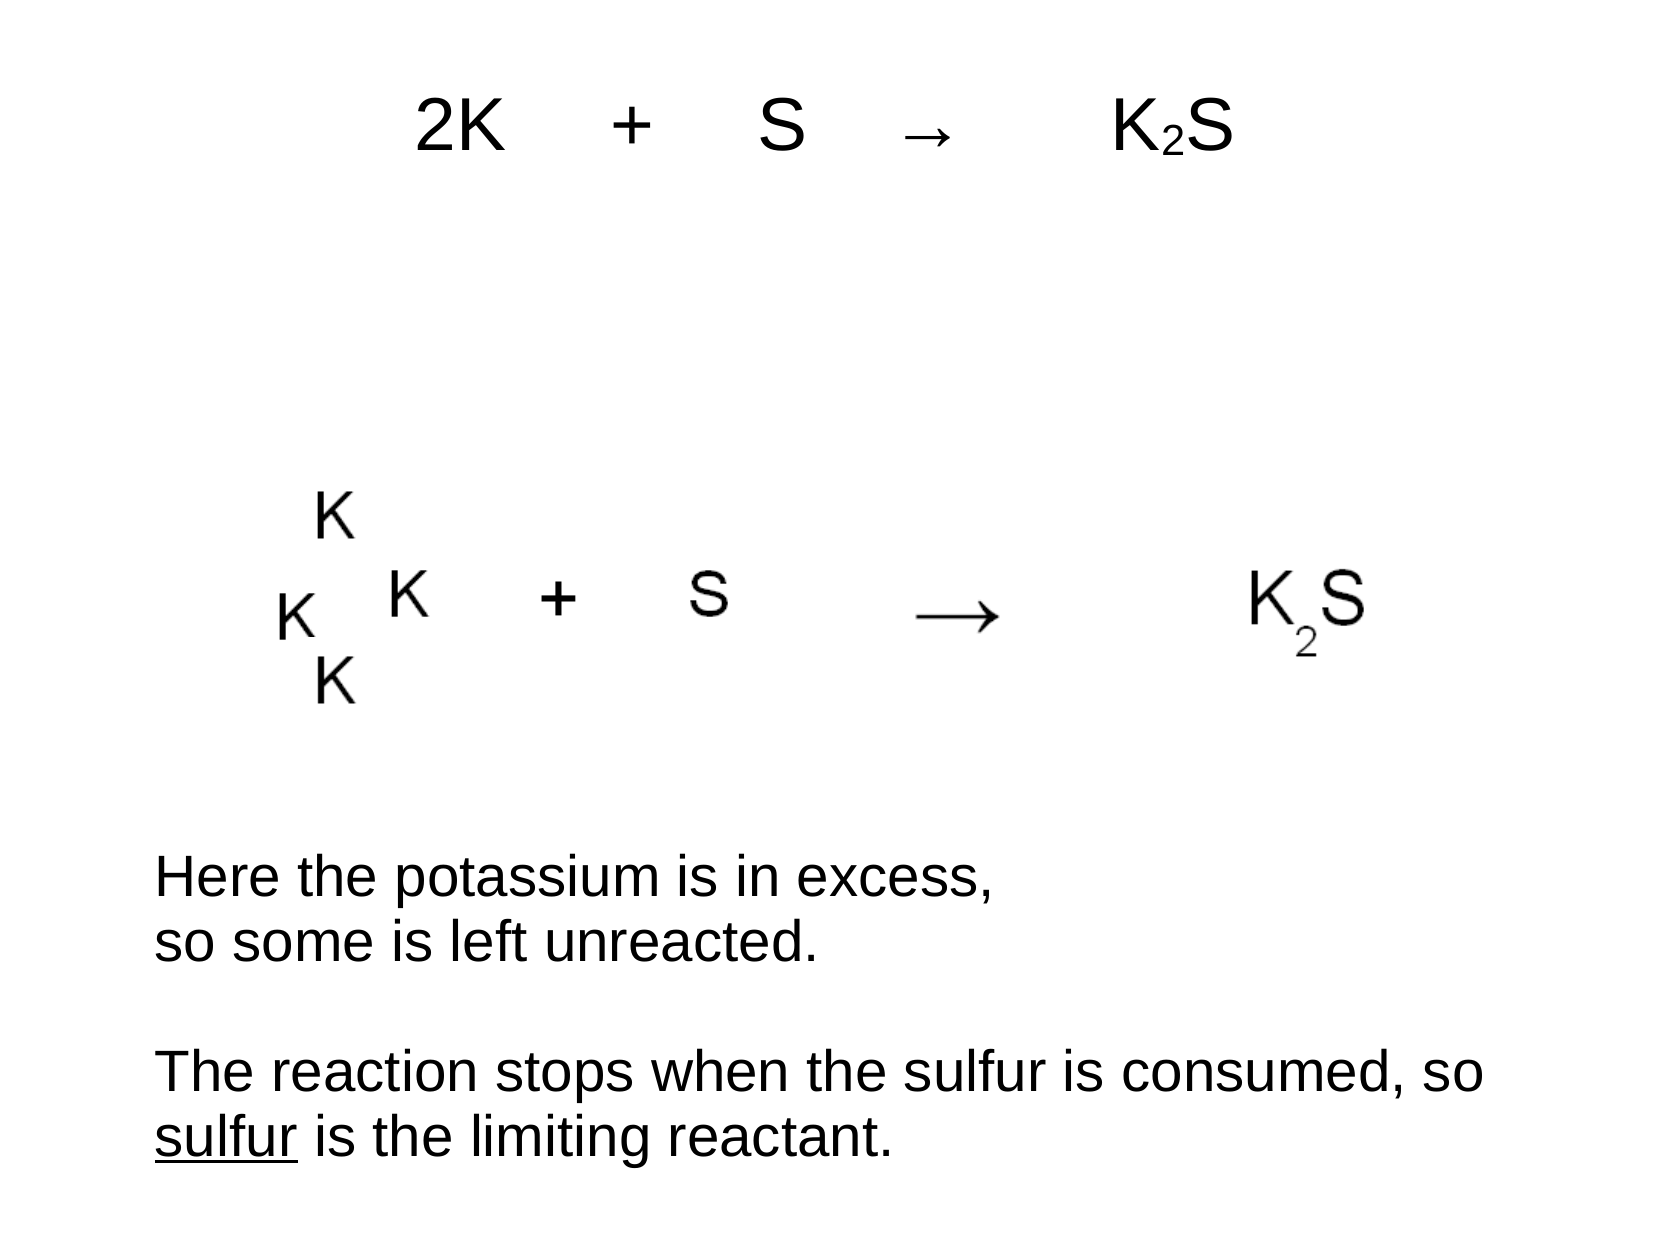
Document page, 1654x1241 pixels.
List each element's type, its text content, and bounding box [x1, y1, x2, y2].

text_box Here the potassium is in excess, so some is left unreacted. The reaction stops when the sulfur is consumed, so sulfur is the limiting reactant. [140, 836, 1566, 1176]
picture [674, 551, 749, 642]
text_box 2K + S → K2S [75, 75, 1576, 199]
picture [899, 551, 1021, 669]
picture [262, 472, 449, 728]
picture [525, 551, 600, 651]
picture [1232, 551, 1387, 676]
